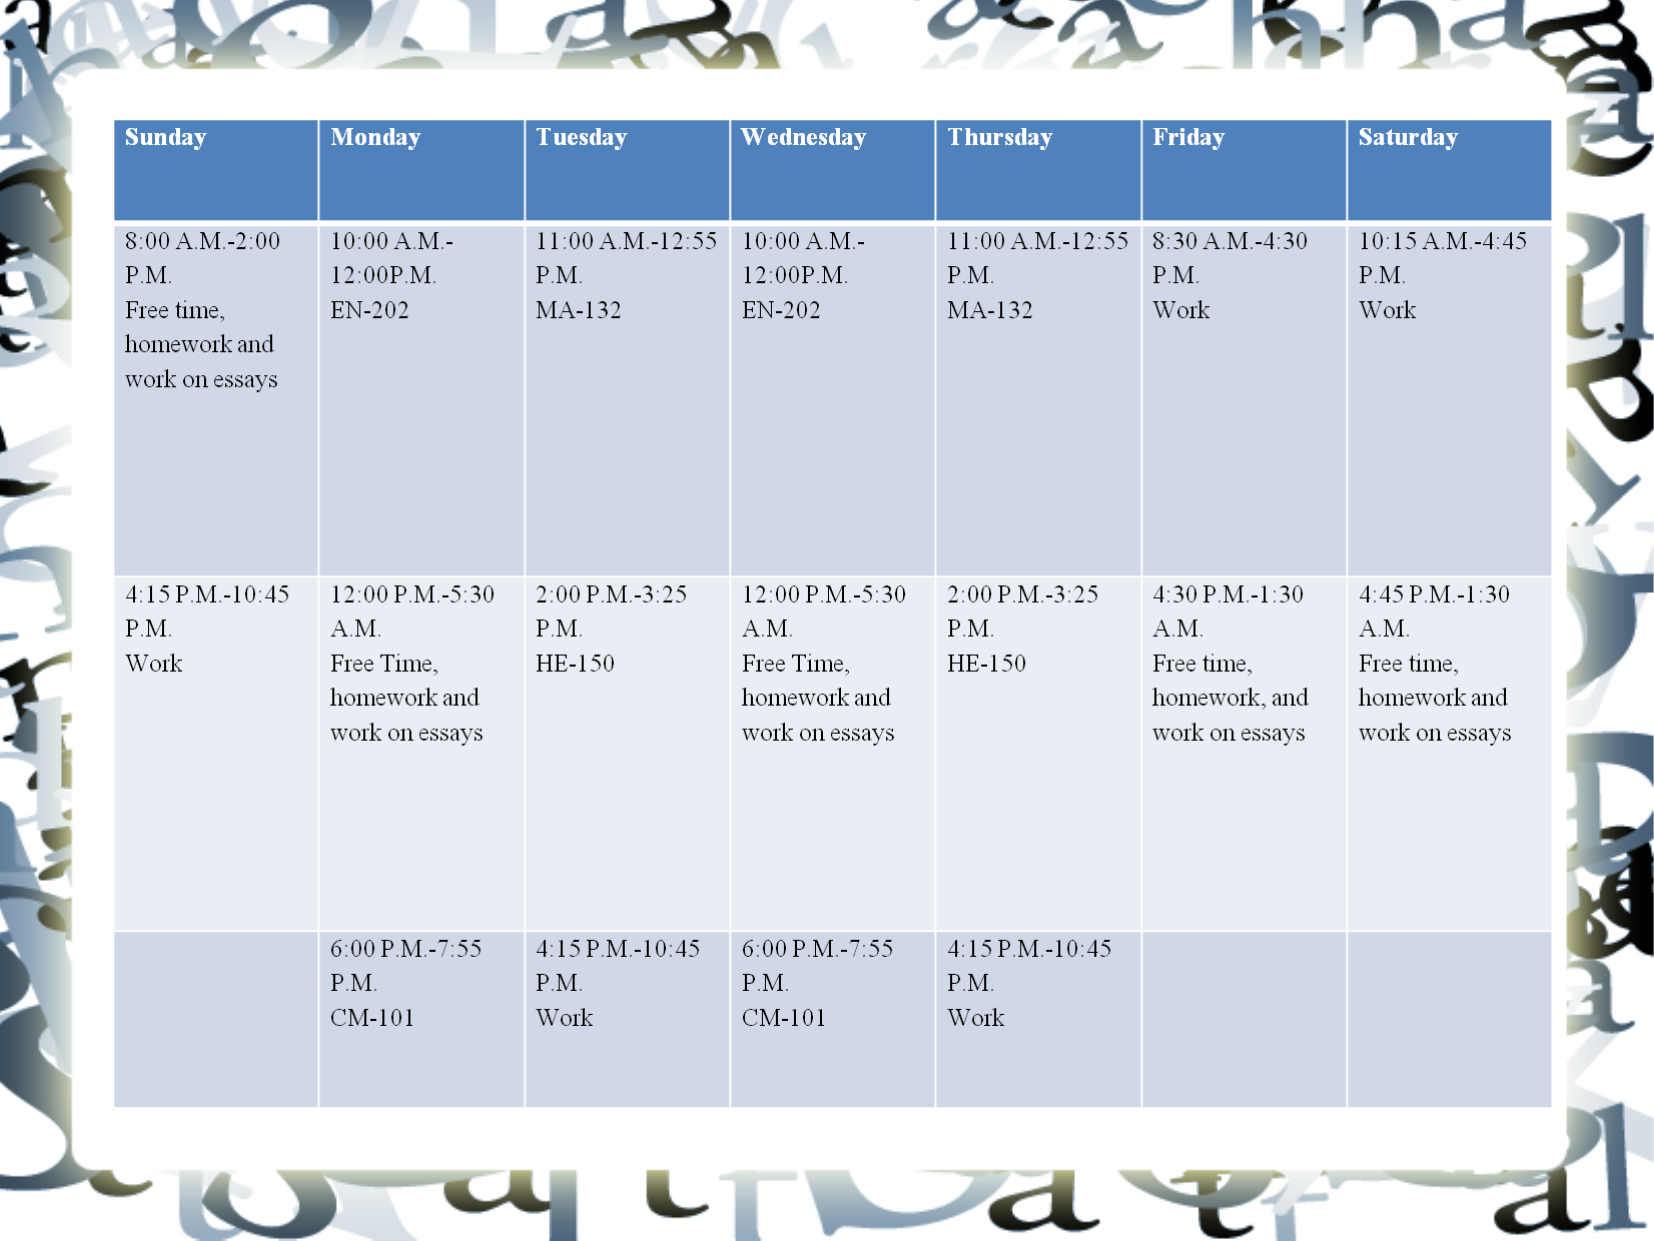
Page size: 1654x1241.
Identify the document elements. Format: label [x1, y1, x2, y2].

picture [101, 108, 1565, 1121]
